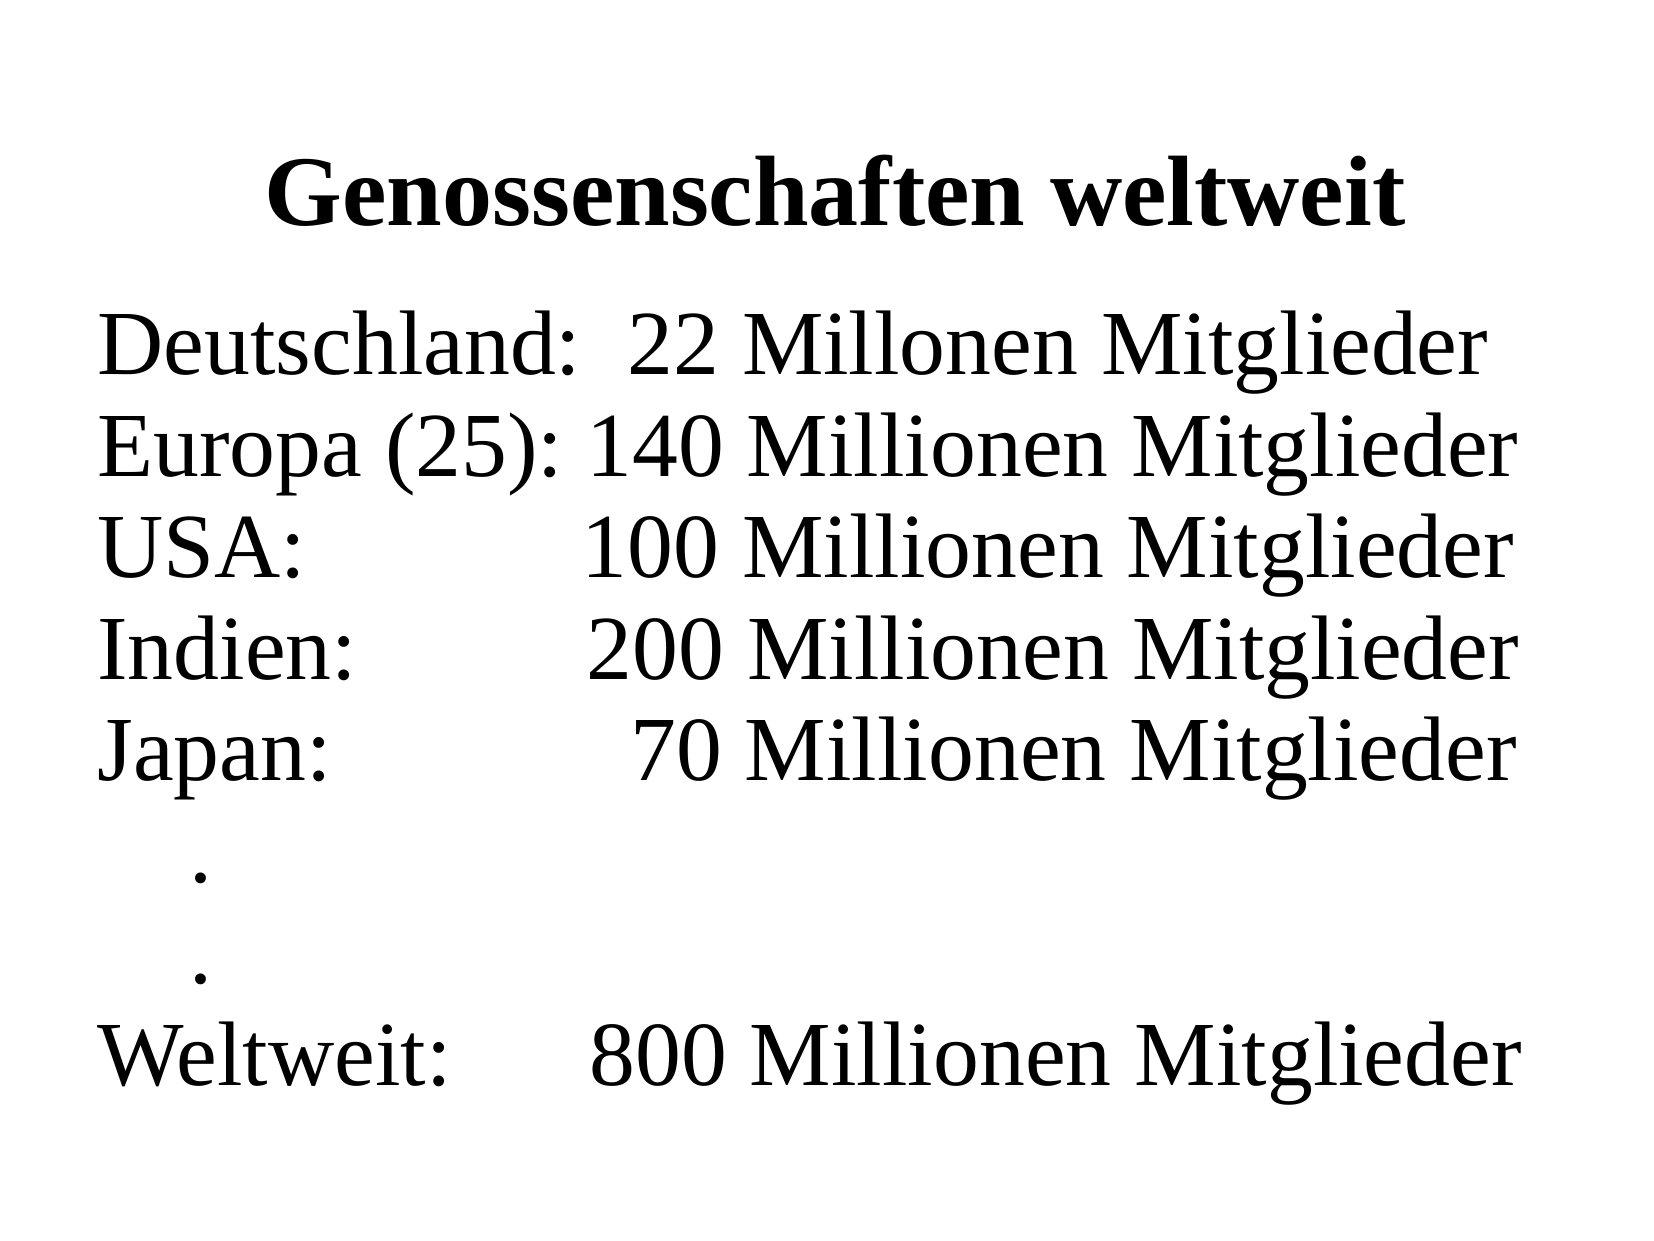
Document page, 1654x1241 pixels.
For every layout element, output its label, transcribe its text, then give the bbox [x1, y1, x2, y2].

text_box Genossenschaften weltweit Deutschland: 22 Millonen Mitglieder Europa (25): 140 Millionen Mitglieder USA: 100 Millionen Mitglieder Indien: 200 Millionen Mitglieder Japan: 70 Millionen Mitglieder . . Weltweit: 800 Millionen Mitglieder [82, 128, 1589, 1113]
